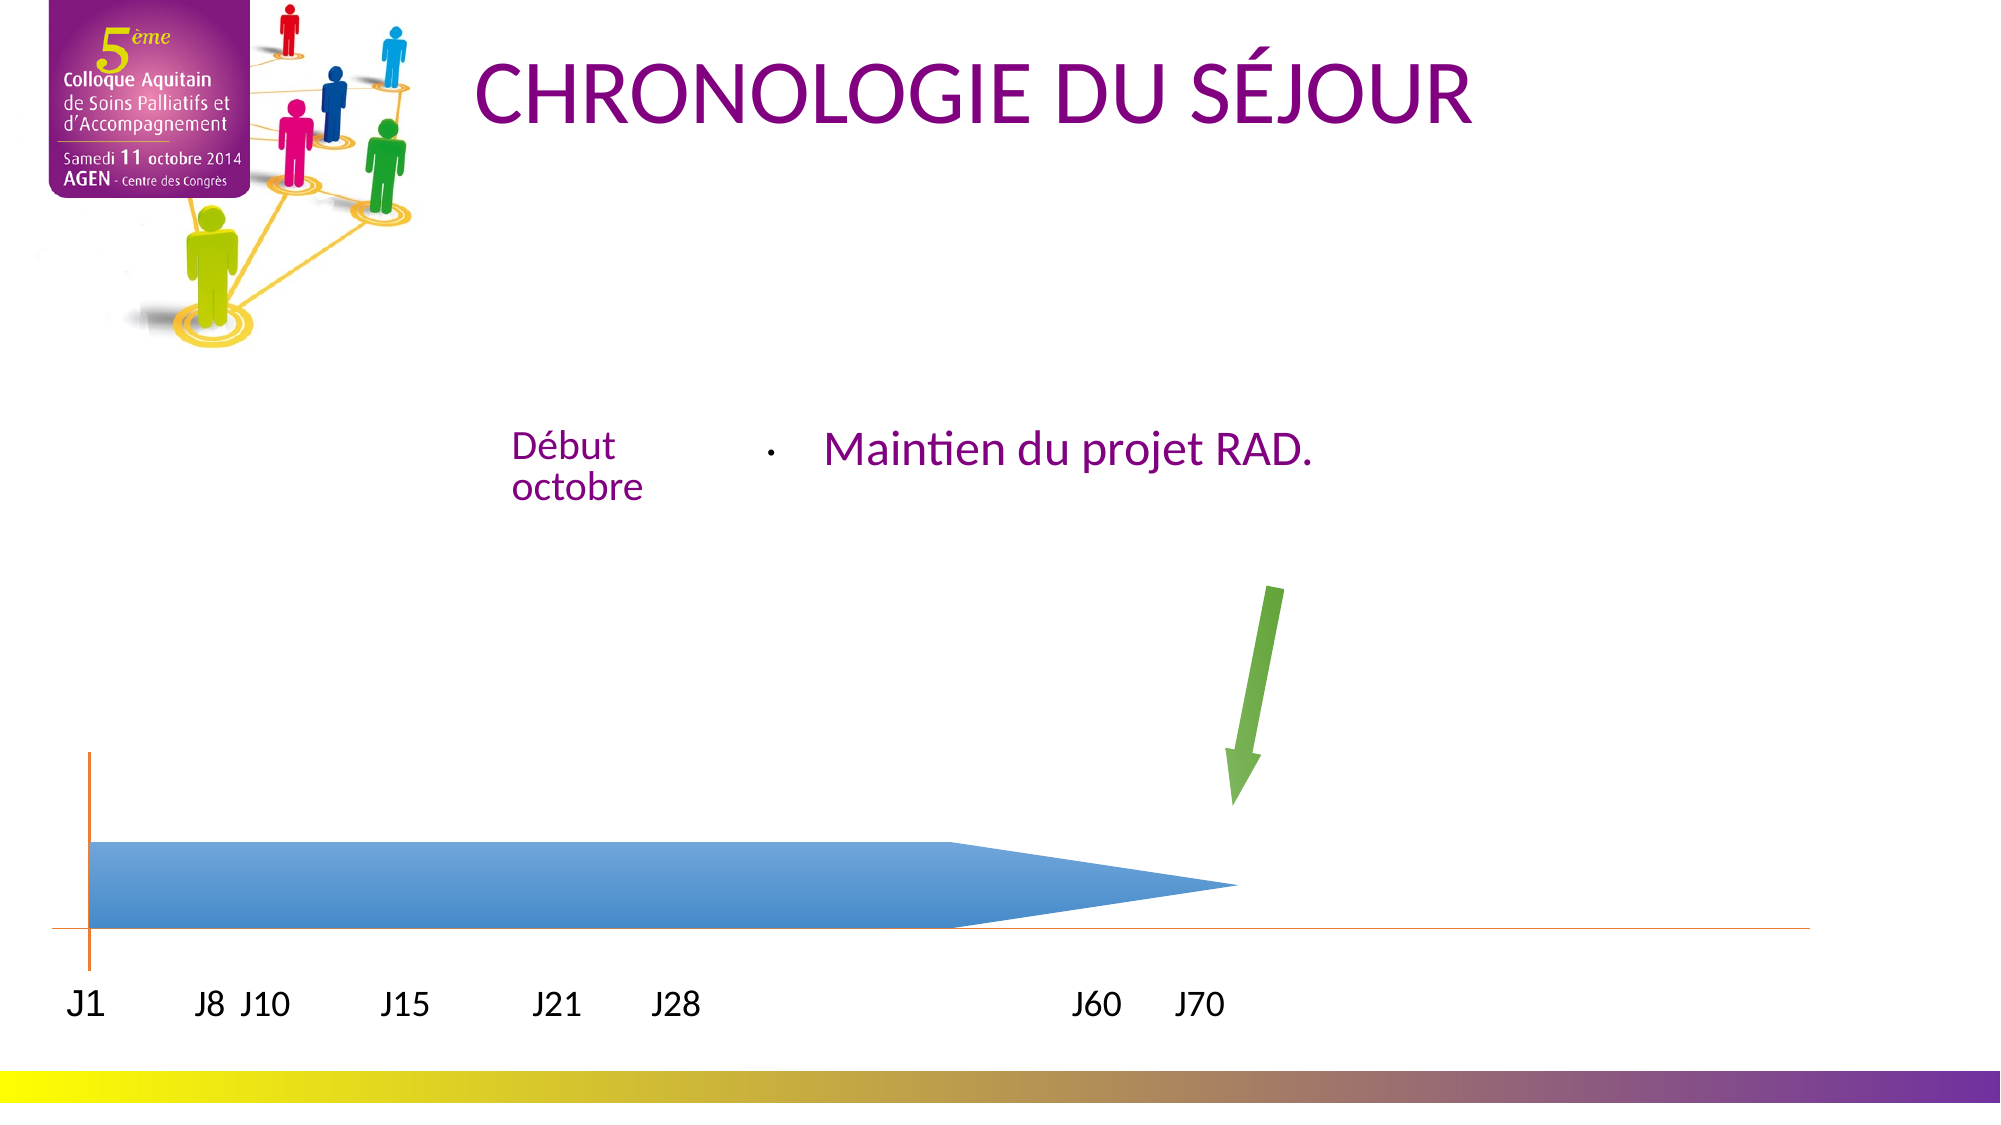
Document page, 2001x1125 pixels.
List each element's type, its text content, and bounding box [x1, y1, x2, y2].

text_box [1225, 585, 1285, 806]
text_box J10 [225, 971, 320, 1032]
text_box J8 [179, 971, 225, 1032]
text_box J15 [365, 971, 460, 1032]
picture [0, 0, 440, 359]
text_box [89, 842, 1239, 929]
text_box J21 [517, 971, 612, 1032]
text_box J70 [1160, 971, 1255, 1032]
text_box J1 [51, 971, 155, 1032]
text_box J60 [1057, 971, 1152, 1032]
table_header Début octobre [497, 420, 752, 568]
table_header Maintien du projet RAD. [752, 420, 1667, 568]
text_box J28 [636, 971, 731, 1032]
text_box CHRONOLOGIE DU SÉJOUR [459, 24, 1943, 151]
